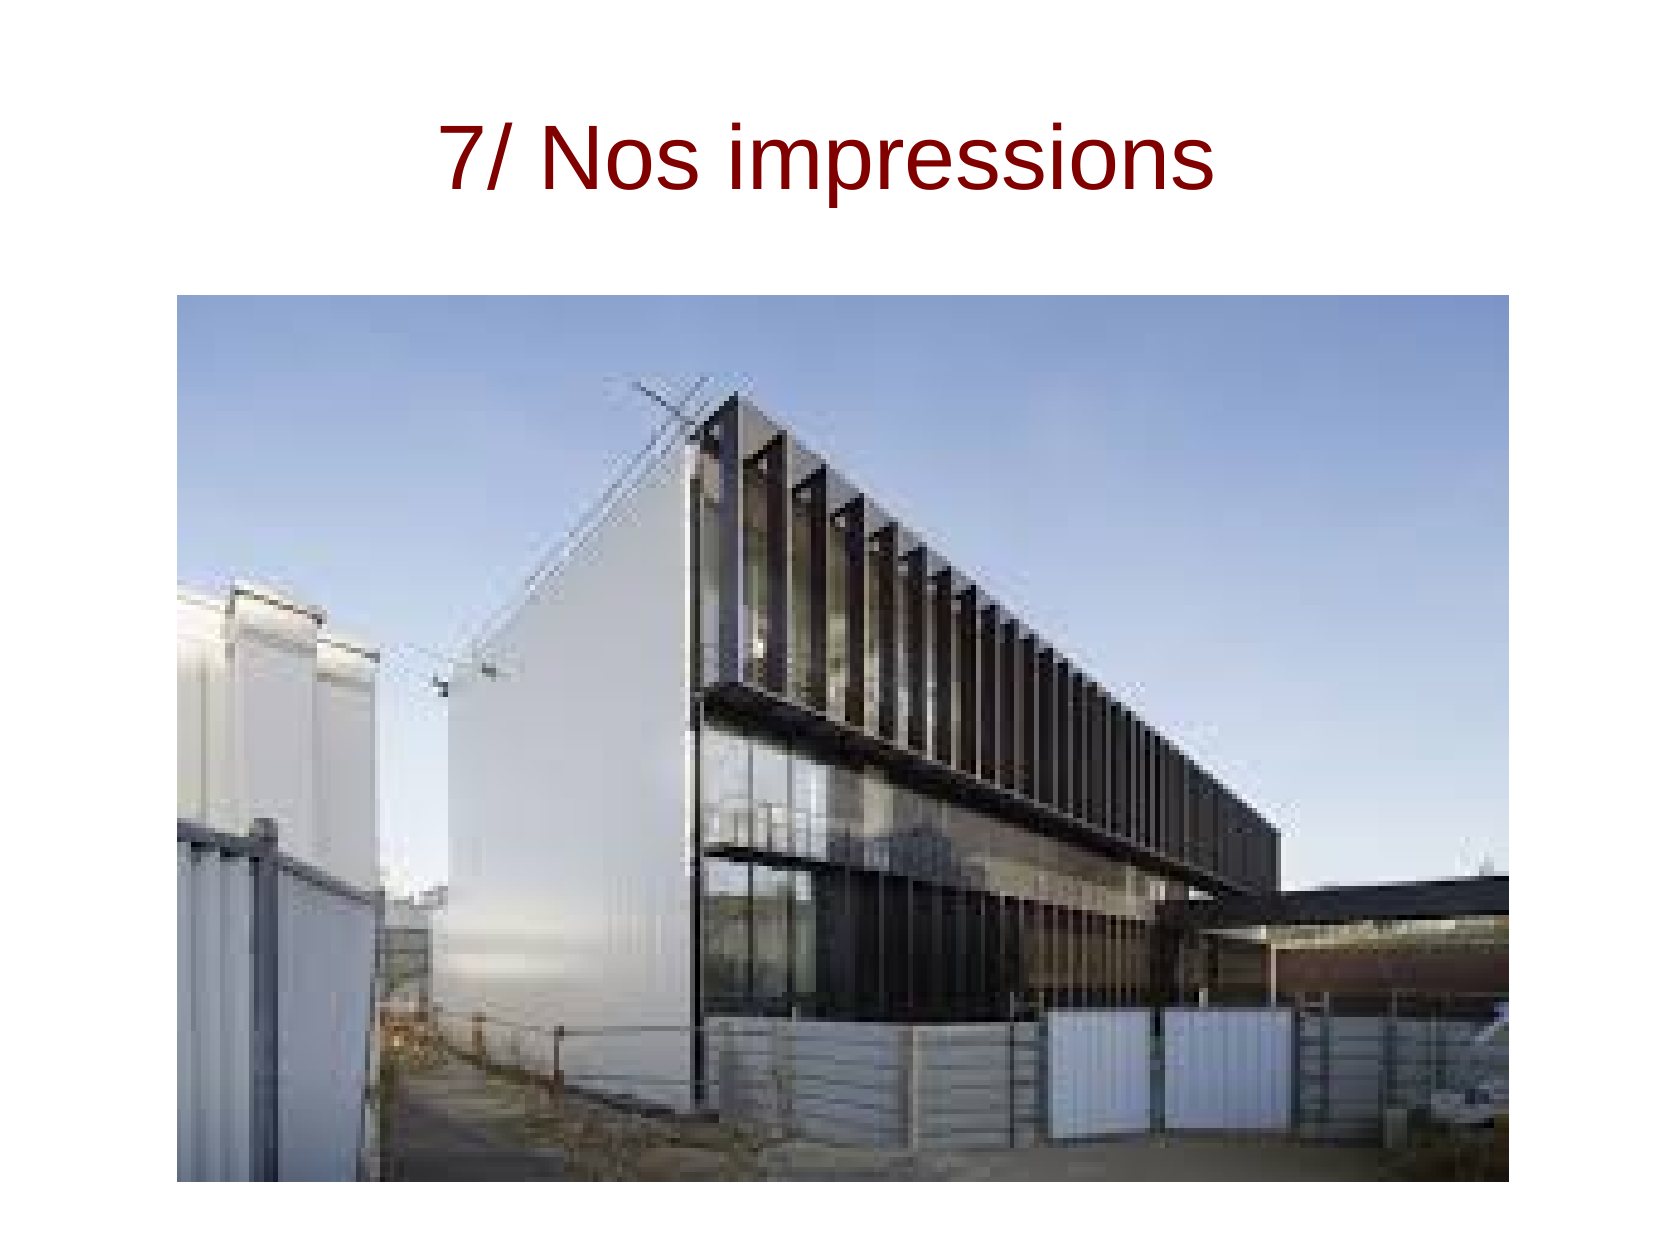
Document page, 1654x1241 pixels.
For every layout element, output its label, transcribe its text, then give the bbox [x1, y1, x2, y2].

title 7/ Nos impressions [82, 49, 1571, 257]
picture [177, 295, 1509, 1182]
